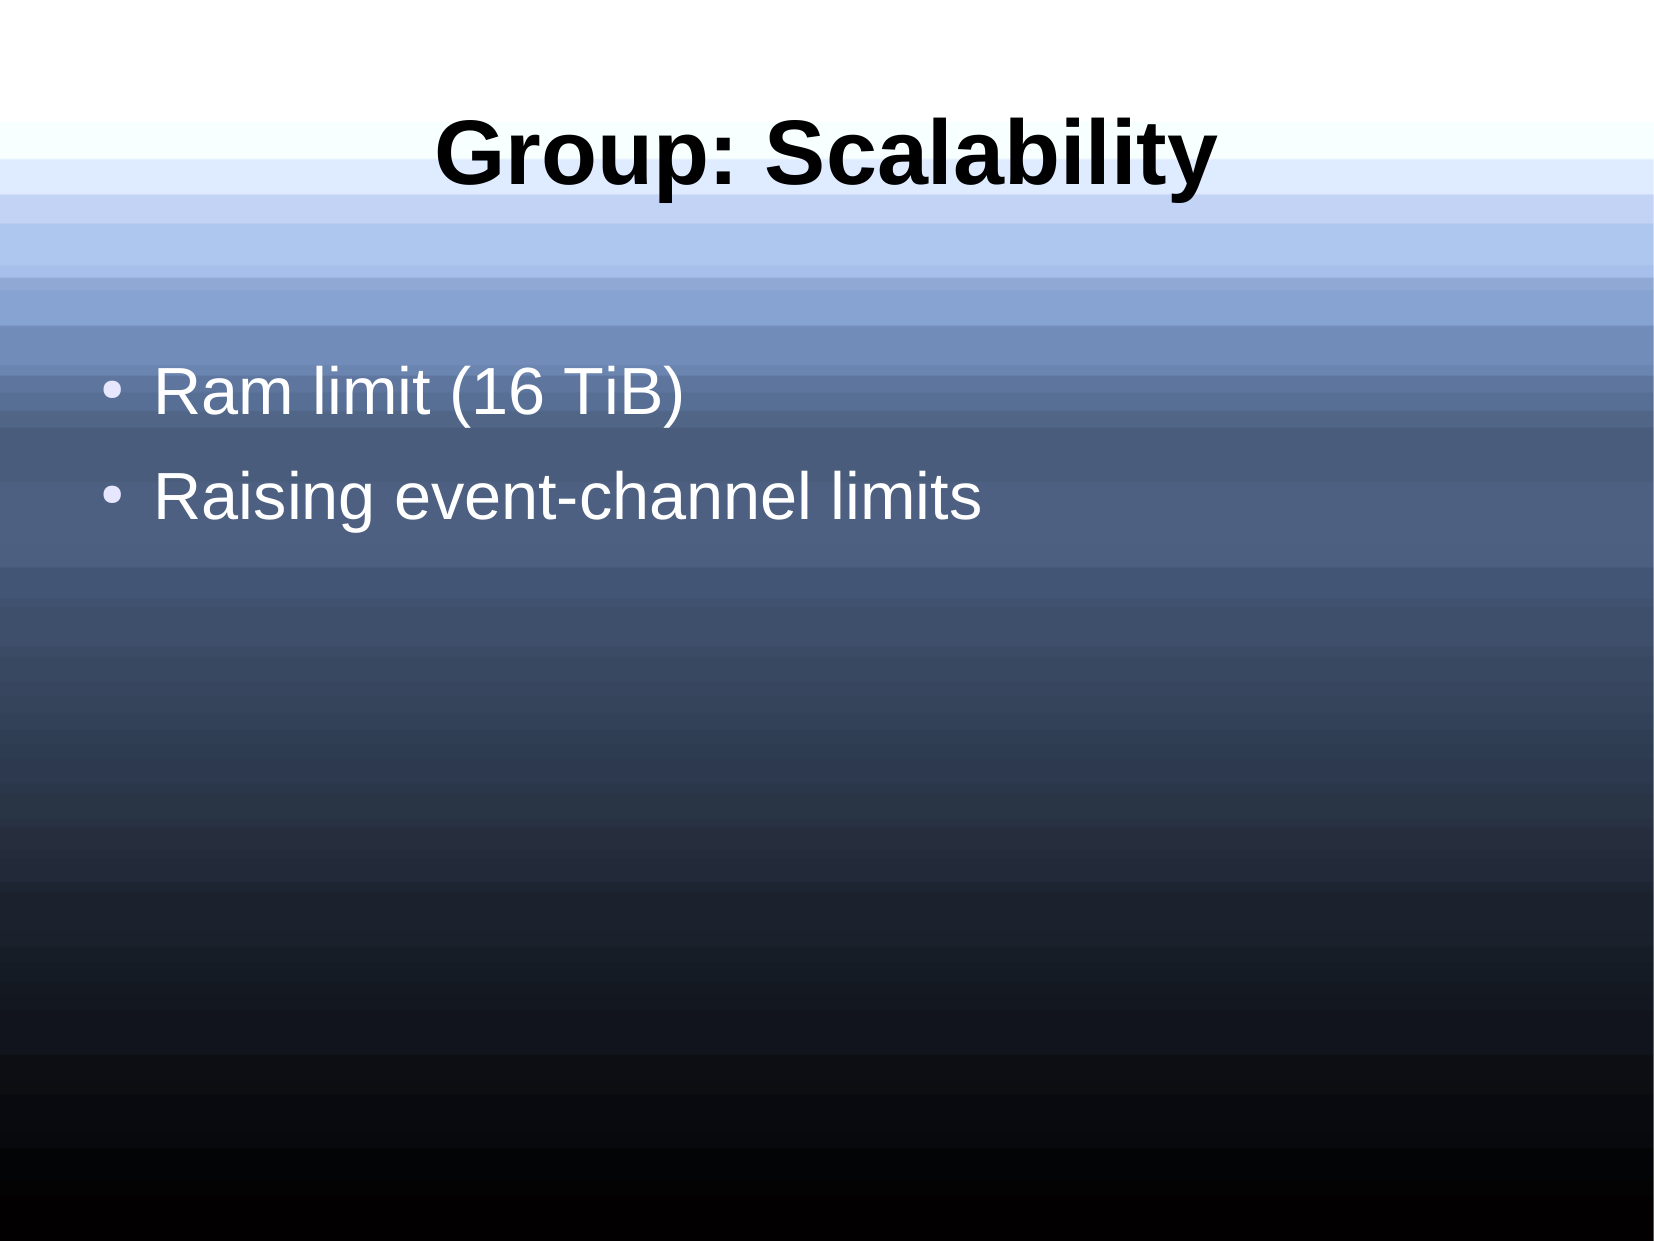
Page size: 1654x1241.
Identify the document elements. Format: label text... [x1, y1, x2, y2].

picture [0, 0, 1654, 1241]
title Group: Scalability [82, 49, 1571, 257]
list Ram limit (16 TiB) Raising event-channel limits [82, 354, 1571, 1074]
